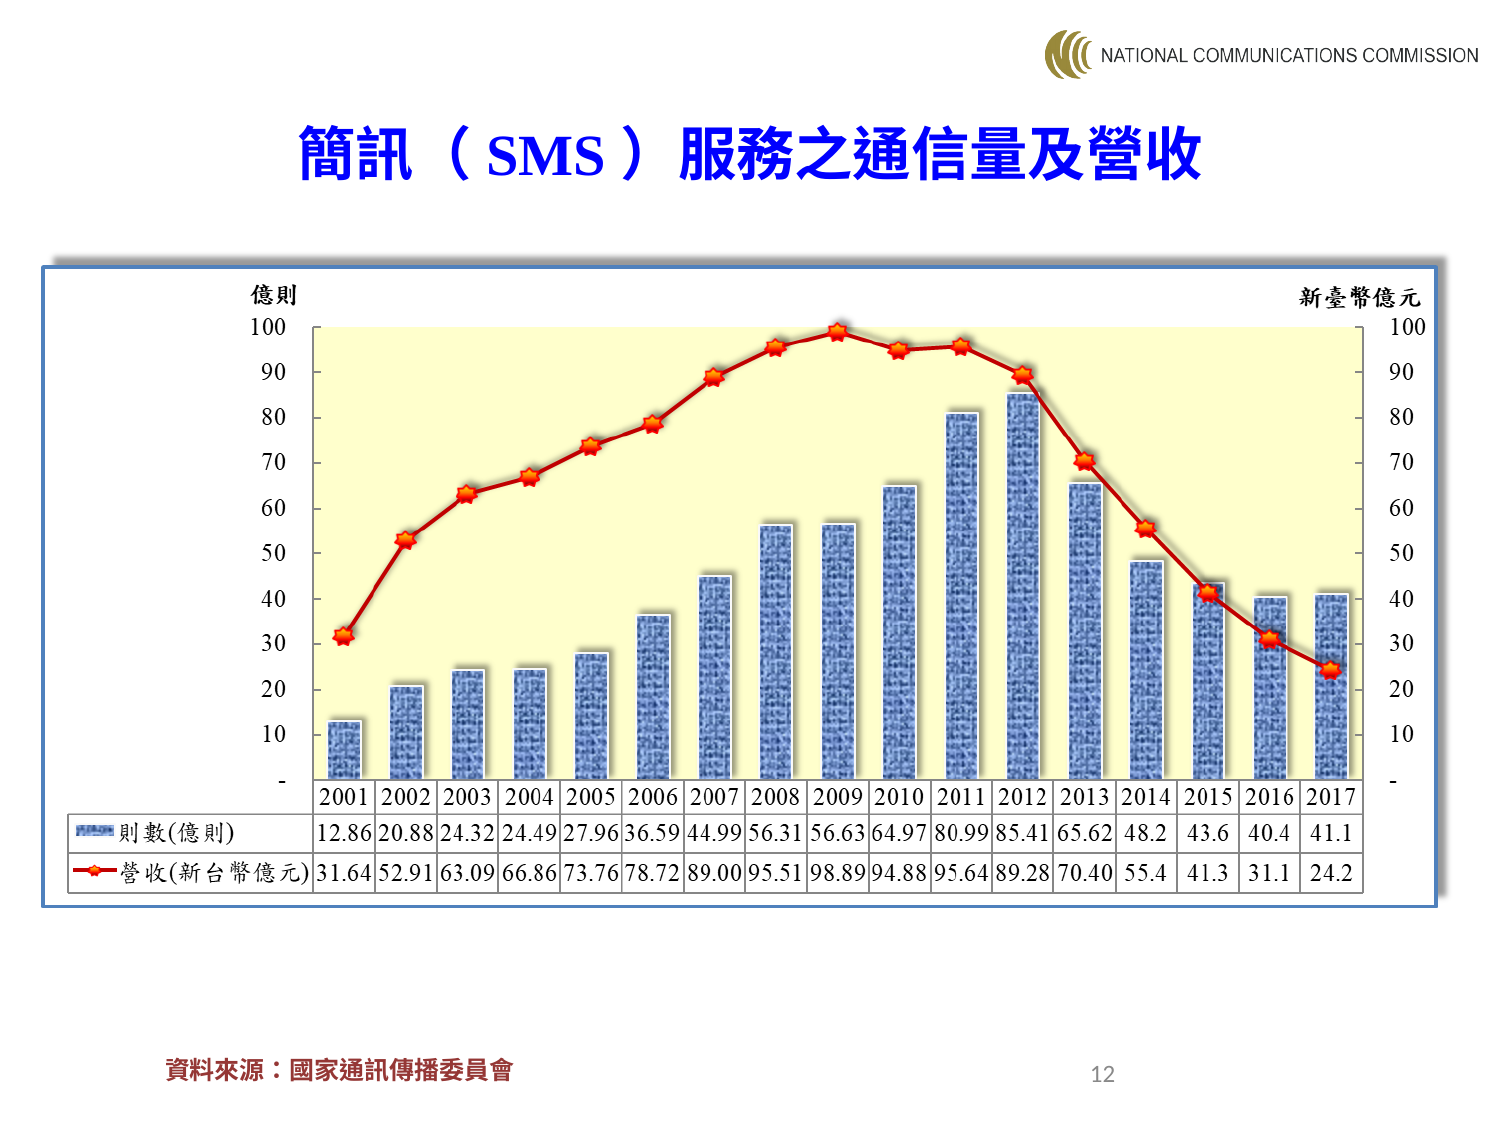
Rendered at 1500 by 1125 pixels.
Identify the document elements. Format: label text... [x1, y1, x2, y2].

text_box 簡訊（SMS）服務之通信量及營收 [0, 90, 1500, 216]
text_box 12 [1074, 1042, 1426, 1103]
text_box 資料來源：國家通訊傳播委員會 [0, 1046, 703, 1093]
picture [41, 248, 1454, 908]
picture [1045, 30, 1479, 79]
